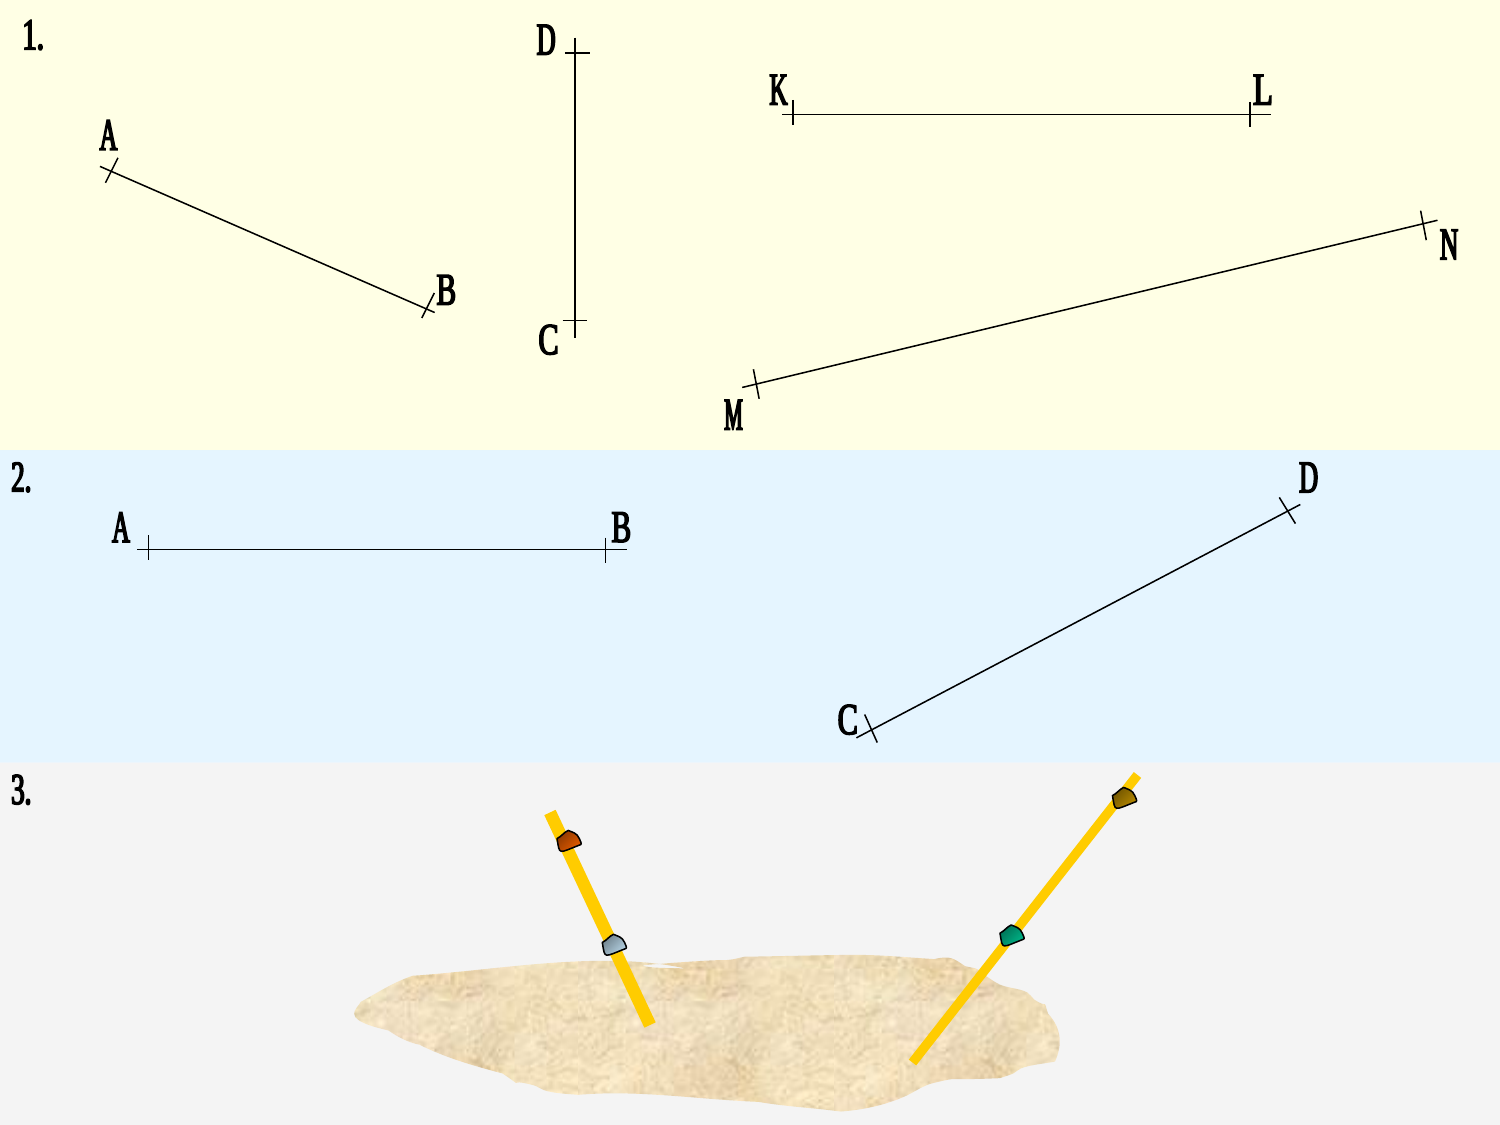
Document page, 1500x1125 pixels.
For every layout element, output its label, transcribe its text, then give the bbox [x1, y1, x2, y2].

text_box M [724, 399, 743, 430]
text_box 2. [12, 462, 24, 492]
text_box [0, 0, 1500, 1125]
text_box A [99, 120, 118, 150]
text_box C [539, 324, 557, 355]
text_box K [770, 74, 788, 105]
text_box 3. [12, 774, 24, 805]
text_box C [838, 704, 857, 735]
text_box 1. [24, 20, 36, 50]
text_box D [537, 24, 555, 55]
text_box B [612, 512, 630, 543]
text_box A [112, 512, 130, 543]
text_box N [1440, 229, 1458, 260]
text_box L [1253, 74, 1271, 105]
text_box D [1299, 462, 1318, 493]
text_box B [437, 275, 455, 305]
